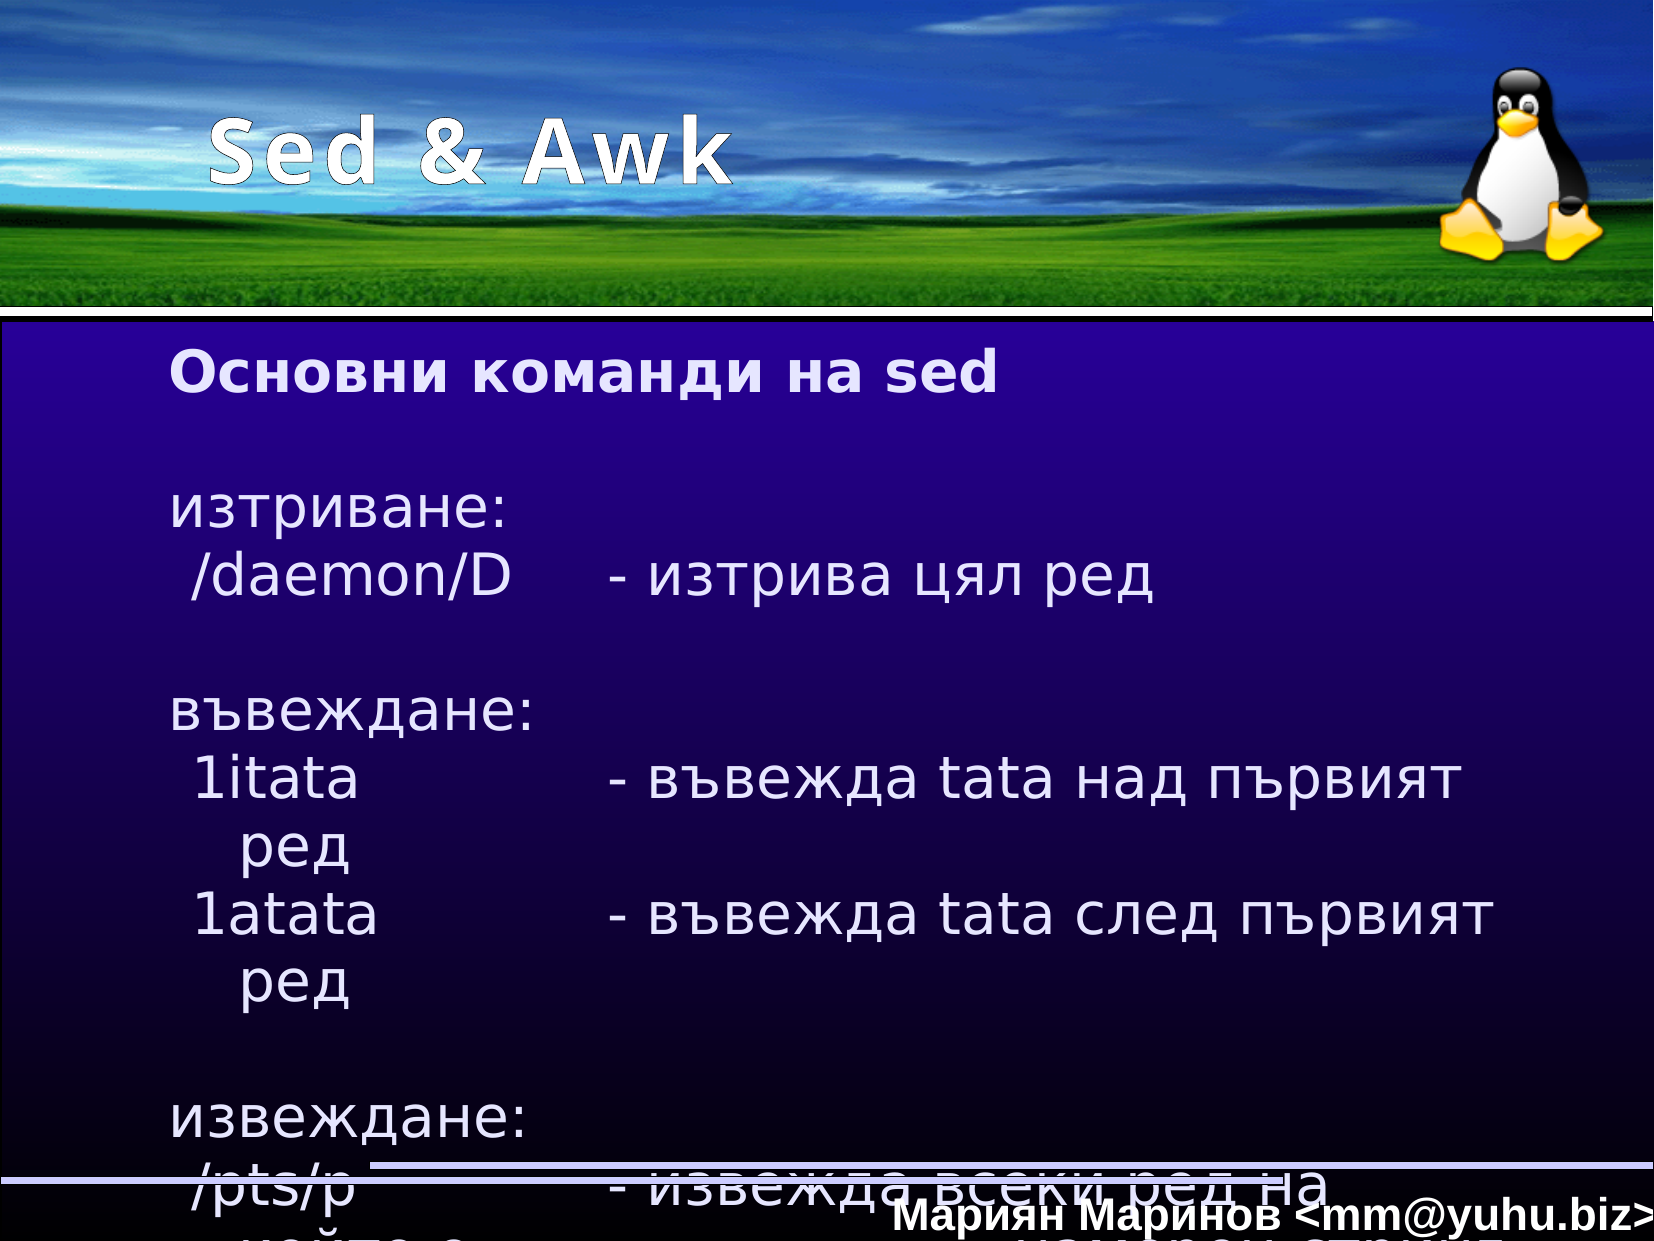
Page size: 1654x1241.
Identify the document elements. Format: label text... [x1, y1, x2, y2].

text_box [0, 306, 1653, 317]
text_box [0, 321, 1653, 1241]
text_box Мариян Маринов <mm@yuhu.biz> [891, 1189, 1653, 1241]
picture [0, 0, 1653, 306]
list Основни команди на sed изтриване: /daemon/D - изтрива цял ред въвеждане: 1itata - въвежда tata над първият ред 1аtata - въвежда tata след първият ред извеждане: /pts/p - извежда всеки ред на който е намерен стринг pts [96, 338, 1524, 1241]
title Sed & Awk [206, 44, 1416, 252]
